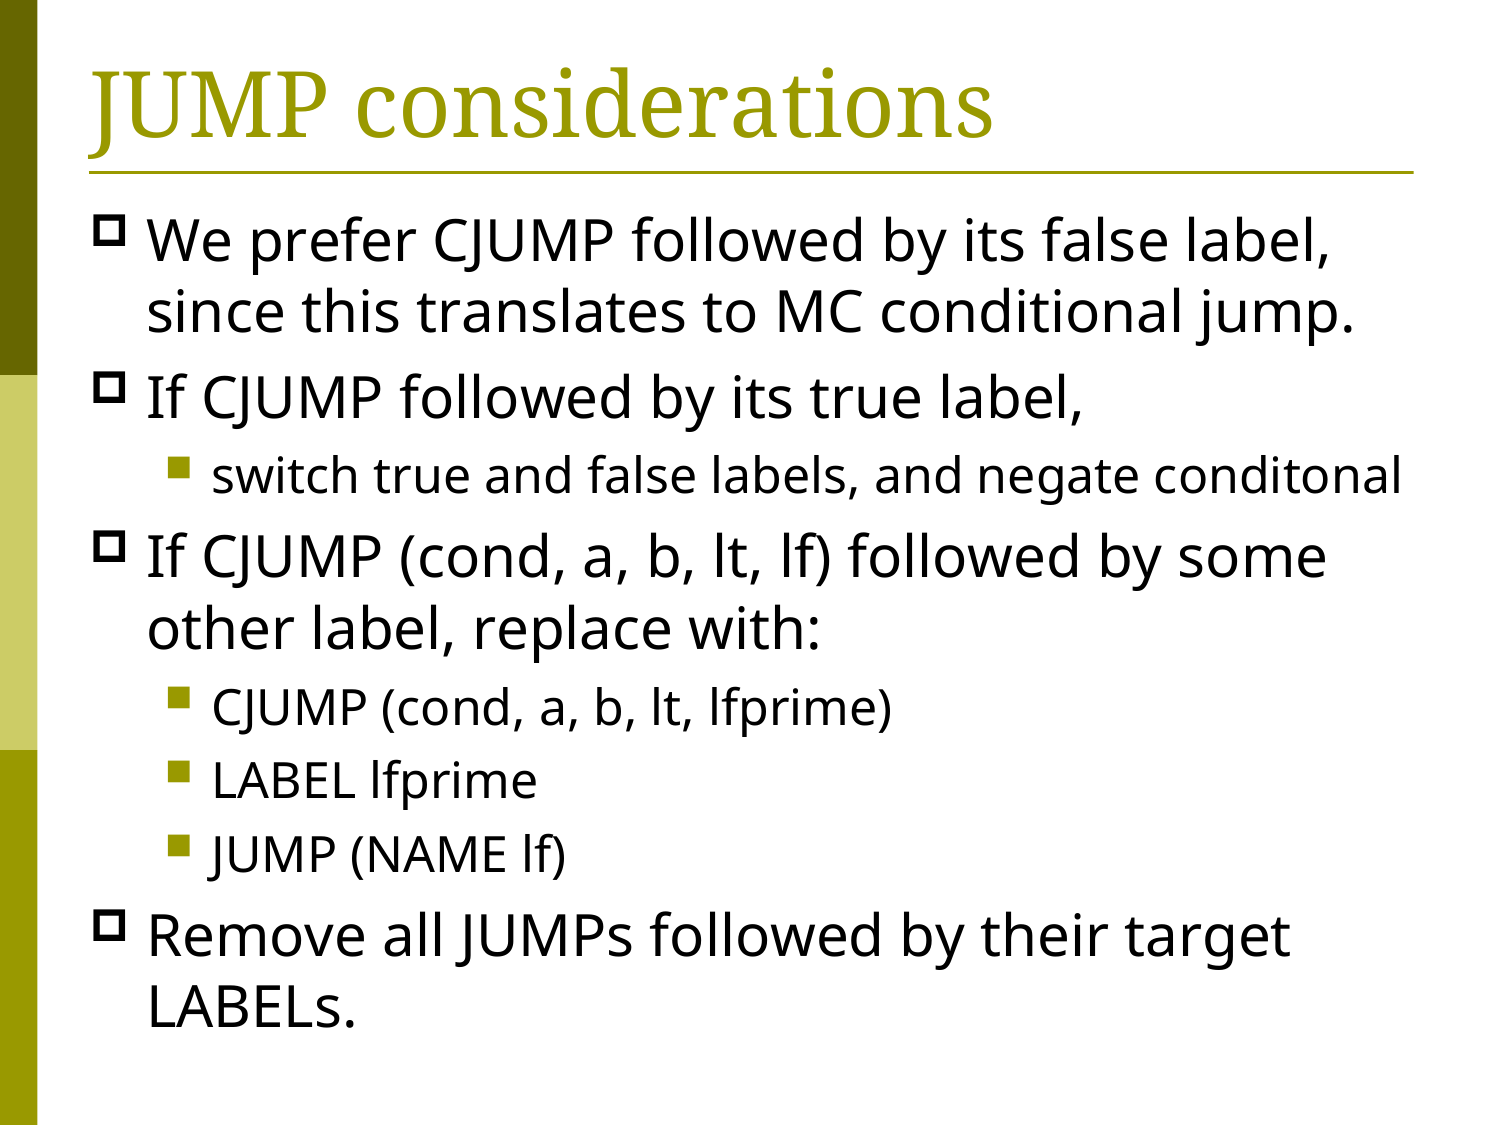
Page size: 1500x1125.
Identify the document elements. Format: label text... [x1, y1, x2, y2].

title JUMP considerations [75, 45, 1426, 173]
list We prefer CJUMP followed by its false label, since this translates to MC conditional jump. If CJUMP followed by its true label, switch true and false labels, and negate conditonal If CJUMP (cond, a, b, lt, lf) followed by some other label, replace with: CJUMP (cond, a, b, lt, lfprime) LABEL lfprime JUMP (NAME lf) Remove all JUMPs followed by their target LABELs. [75, 196, 1426, 1083]
